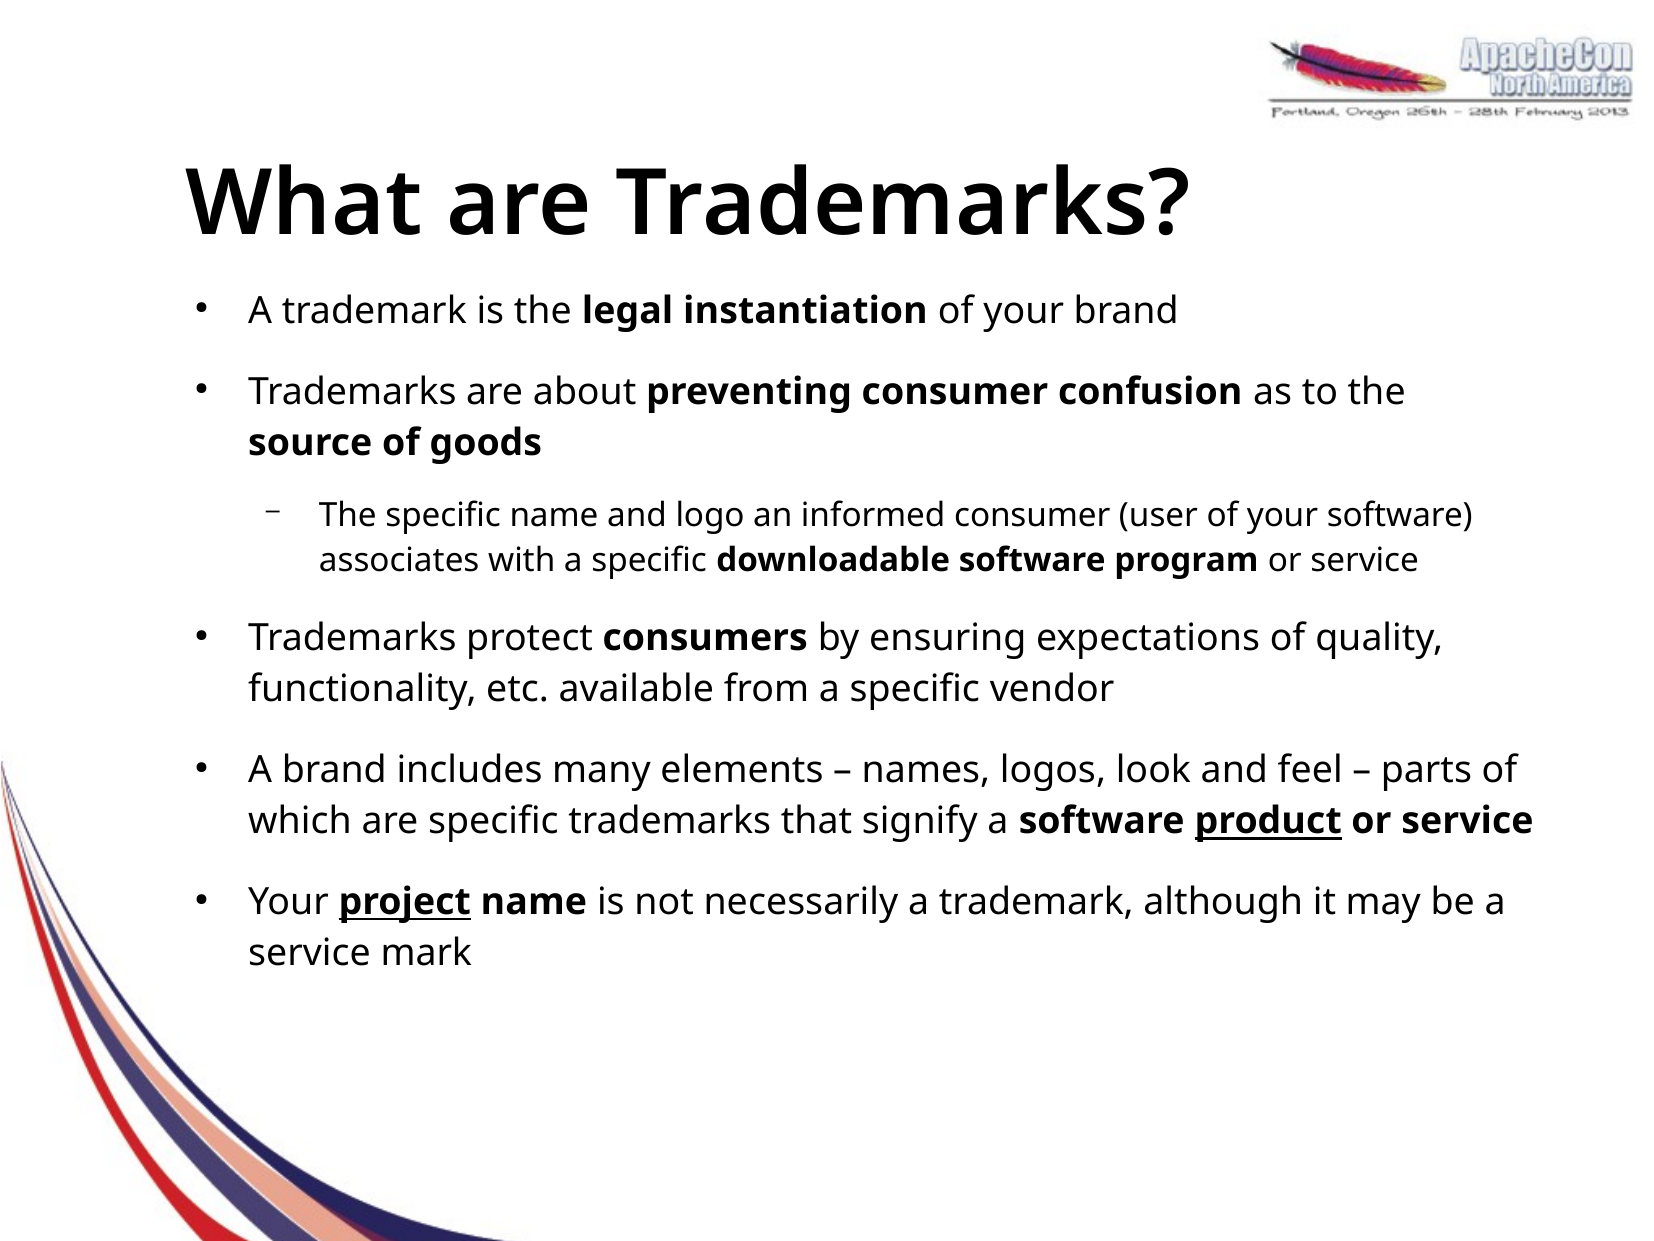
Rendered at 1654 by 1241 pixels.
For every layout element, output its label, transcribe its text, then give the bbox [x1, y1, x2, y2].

title What are Trademarks? [177, 134, 1536, 262]
picture [0, 0, 1654, 1241]
list A trademark is the legal instantiation of your brand Trademarks are about preventing consumer confusion as to the source of goods The specific name and logo an informed consumer (user of your software) associates with a specific downloadable software program or service Trademarks protect consumers by ensuring expectations of quality, functionality, etc. available from a specific vendor A brand includes many elements – names, logos, look and feel – parts of which are specific trademarks that signify a software product or service Your project name is not necessarily a trademark, although it may be a service mark [177, 283, 1536, 1004]
